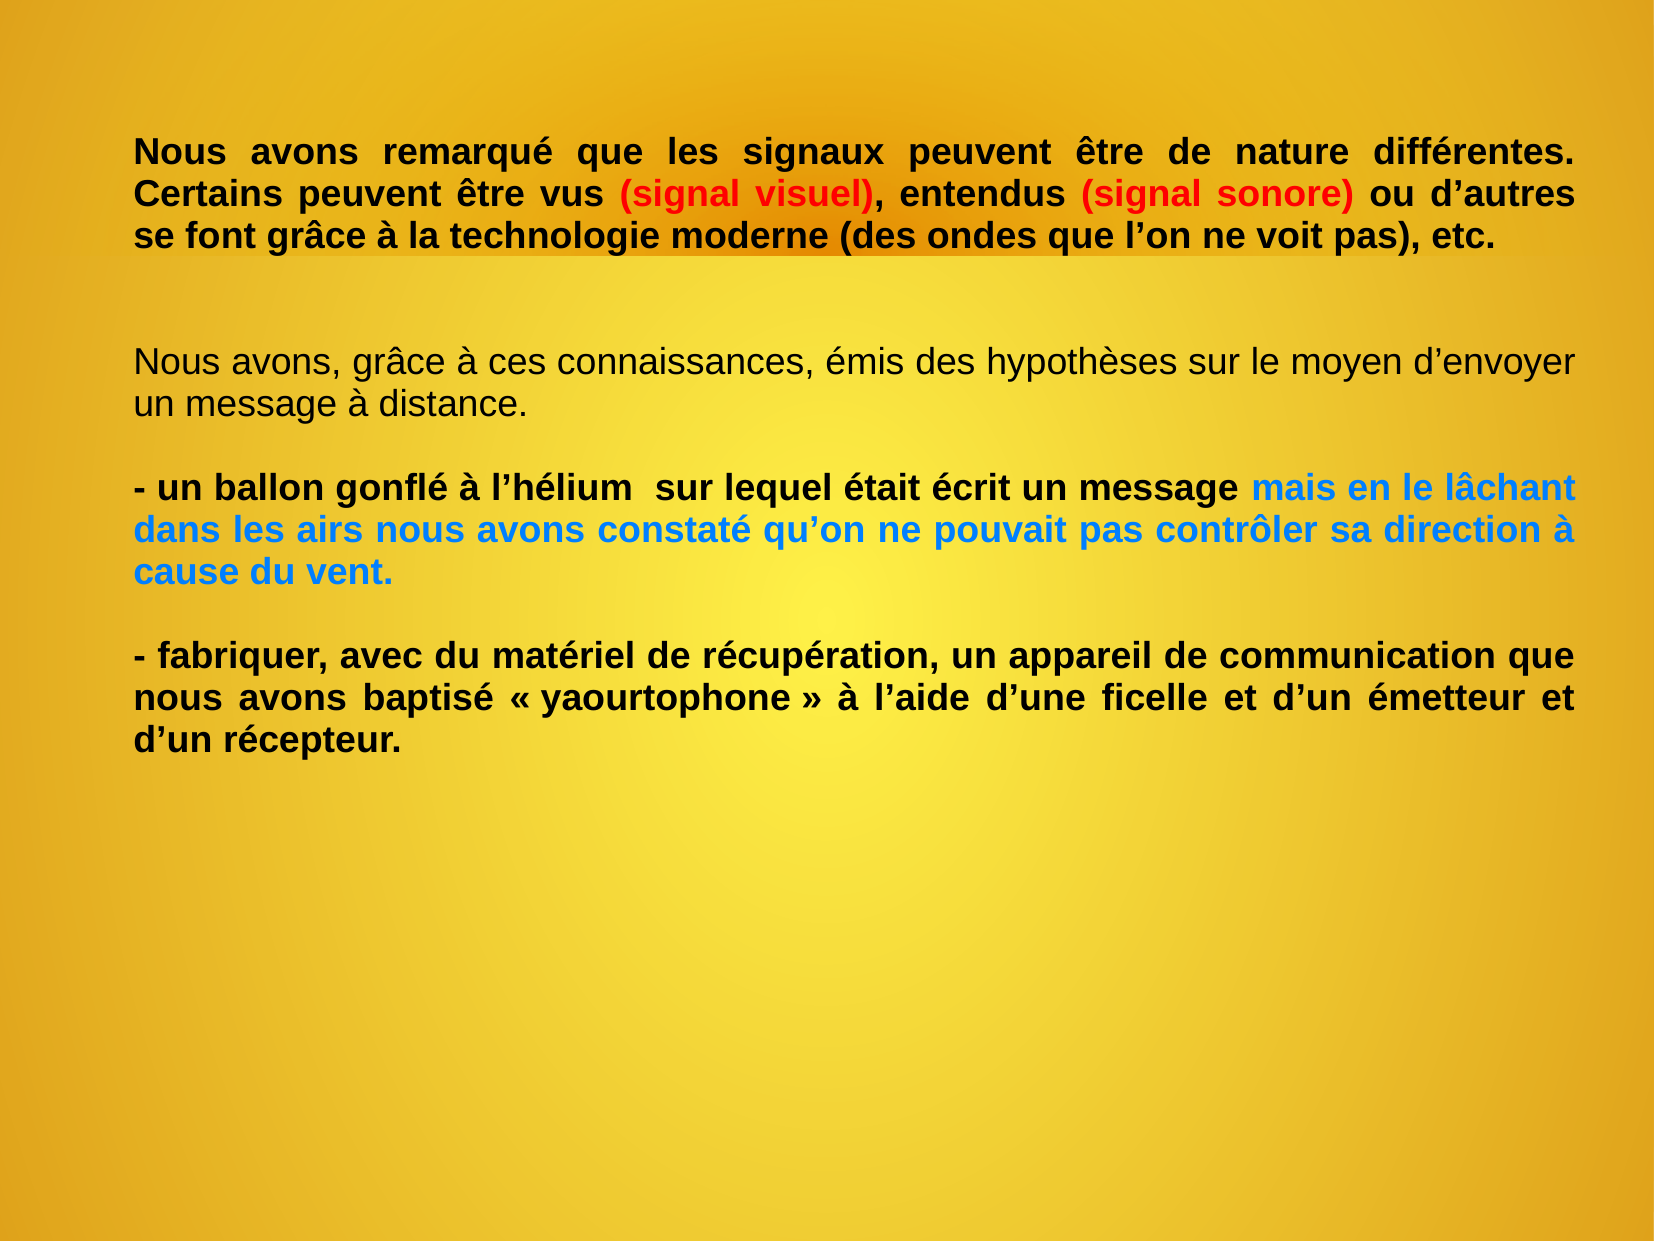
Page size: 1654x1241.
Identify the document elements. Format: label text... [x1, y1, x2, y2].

text_box Nous avons remarqué que les signaux peuvent être de nature différentes. Certains peuvent être vus (signal visuel), entendus (signal sonore) ou d’autres se font grâce à la technologie moderne (des ondes que l’on ne voit pas), etc. Nous avons, grâce à ces connaissances, émis des hypothèses sur le moyen d’envoyer un message à distance. - un ballon gonflé à l’hélium sur lequel était écrit un message mais en le lâchant dans les airs nous avons constaté qu’on ne pouvait pas contrôler sa direction à cause du vent. - fabriquer, avec du matériel de récupération, un appareil de communication que nous avons baptisé « yaourtophone » à l’aide d’une ficelle et d’un émetteur et d’un récepteur. [118, 122, 1591, 791]
